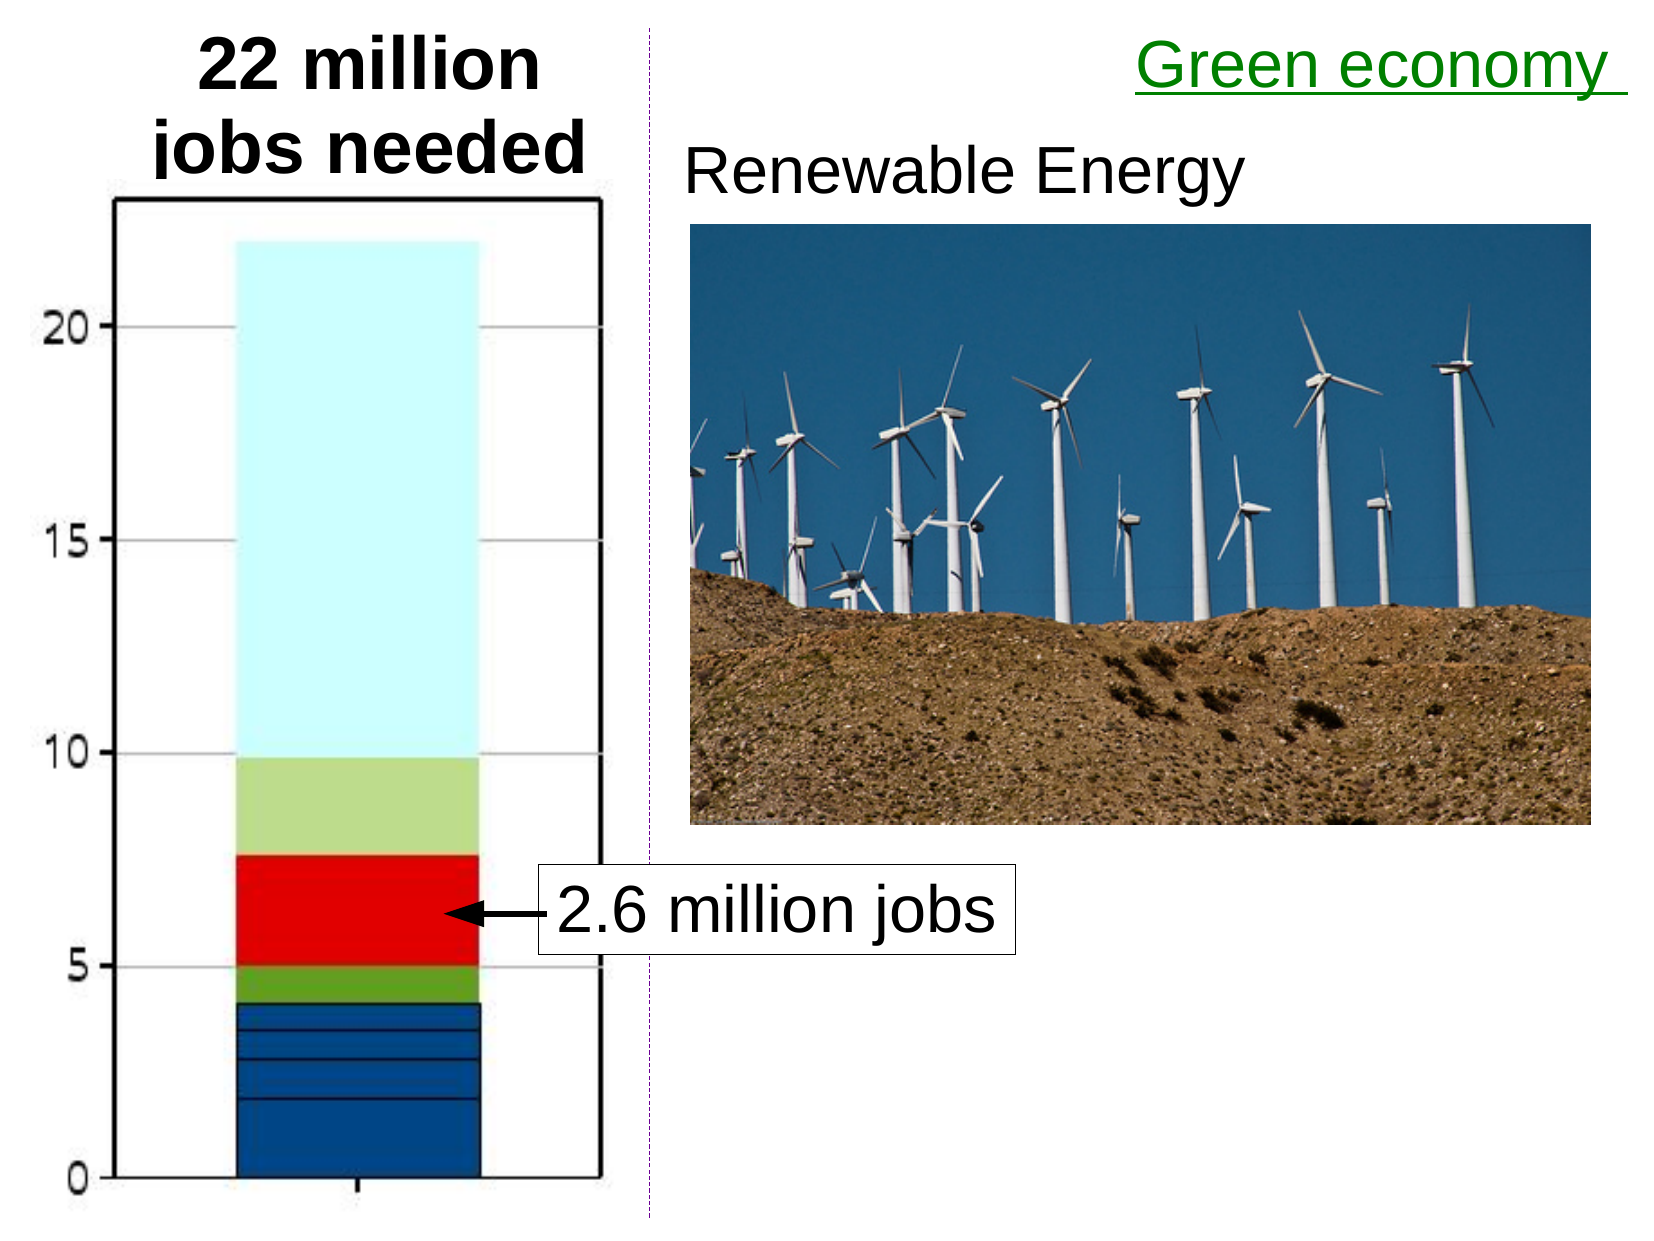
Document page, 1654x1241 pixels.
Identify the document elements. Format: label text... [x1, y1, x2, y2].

text_box Renewable Energy [668, 126, 1596, 216]
picture [30, 179, 616, 1231]
picture [690, 224, 1591, 826]
text_box 22 million jobs needed [126, 13, 614, 179]
text_box 2.6 million jobs [538, 864, 1016, 955]
text_box Green economy [715, 19, 1643, 110]
